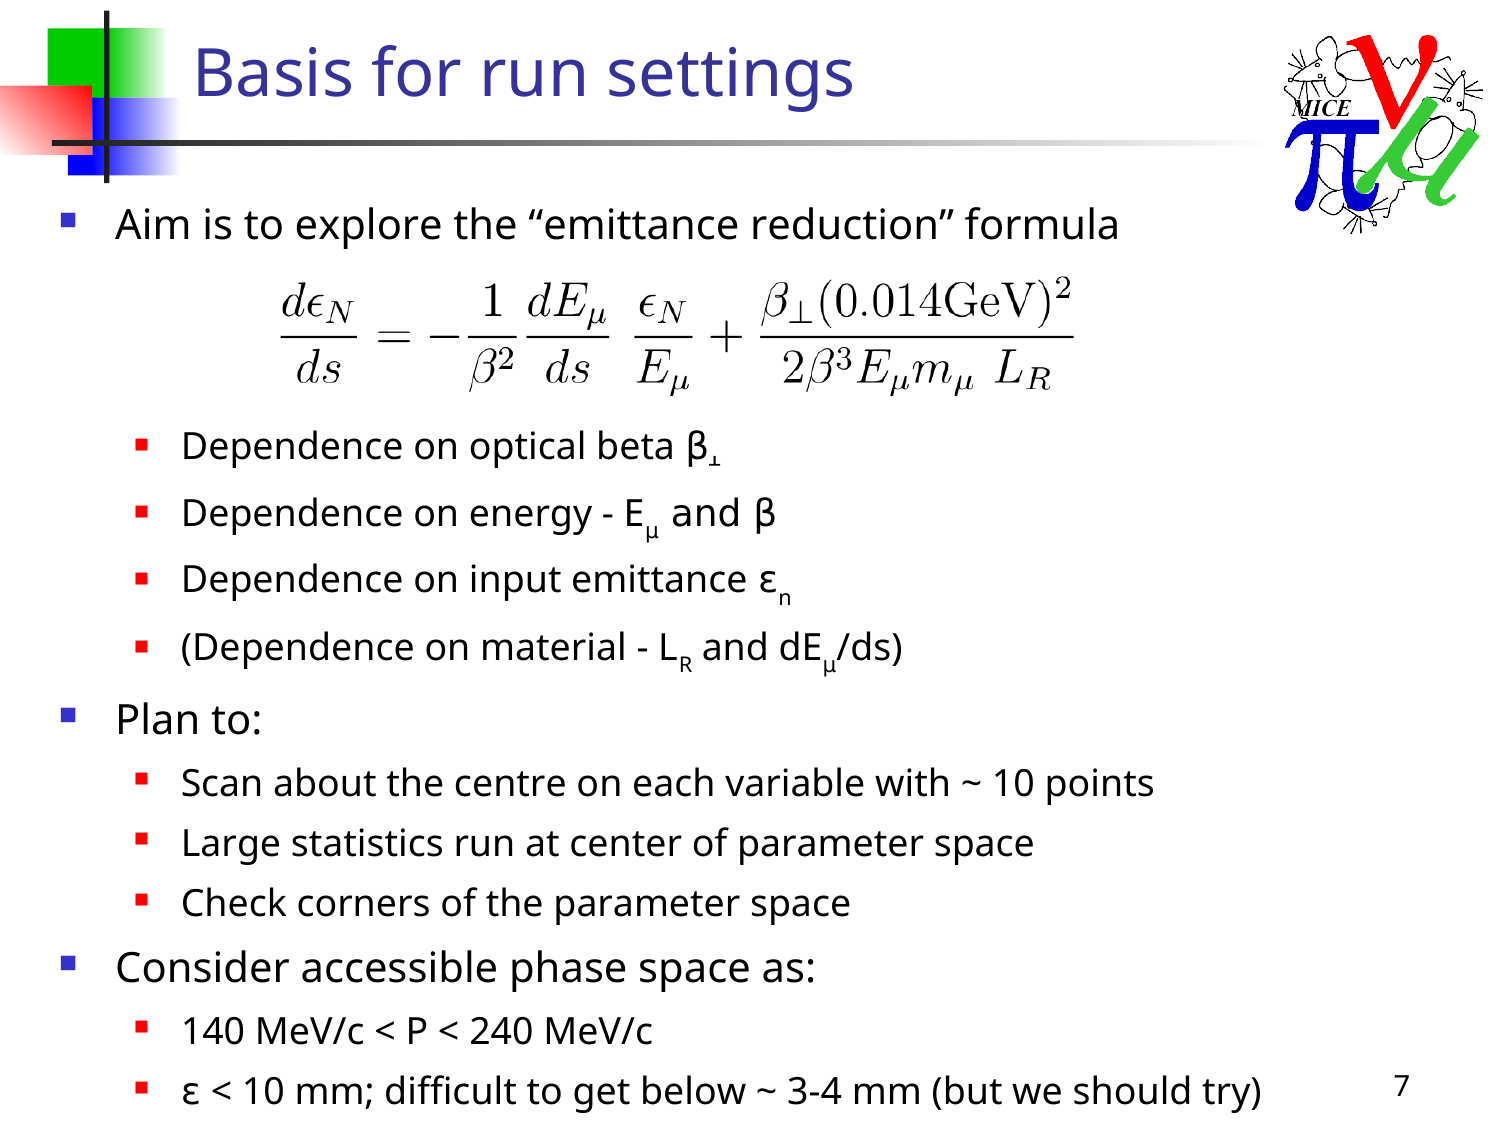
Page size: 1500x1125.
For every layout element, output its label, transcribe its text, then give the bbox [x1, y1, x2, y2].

list Dependence on optical beta βᚆ Dependence on energy - Eμ and β Dependence on input emittance εn (Dependence on material - LR and dEμ/ds) Plan to: Scan about the centre on each variable with ~ 10 points Large statistics run at center of parameter space Check corners of the parameter space Consider accessible phase space as: 140 MeV/c < P < 240 MeV/c ε < 10 mm; difficult to get below ~ 3-4 mm (but we should try) Β < 1000-2000 mm; difficult to get below ~ 200 mm [59, 419, 1418, 1097]
list Aim is to explore the “emittance reduction” formula [59, 194, 1371, 419]
title Basis for run settings [191, 0, 1471, 164]
picture [265, 251, 1079, 414]
picture [1264, 5, 1500, 251]
